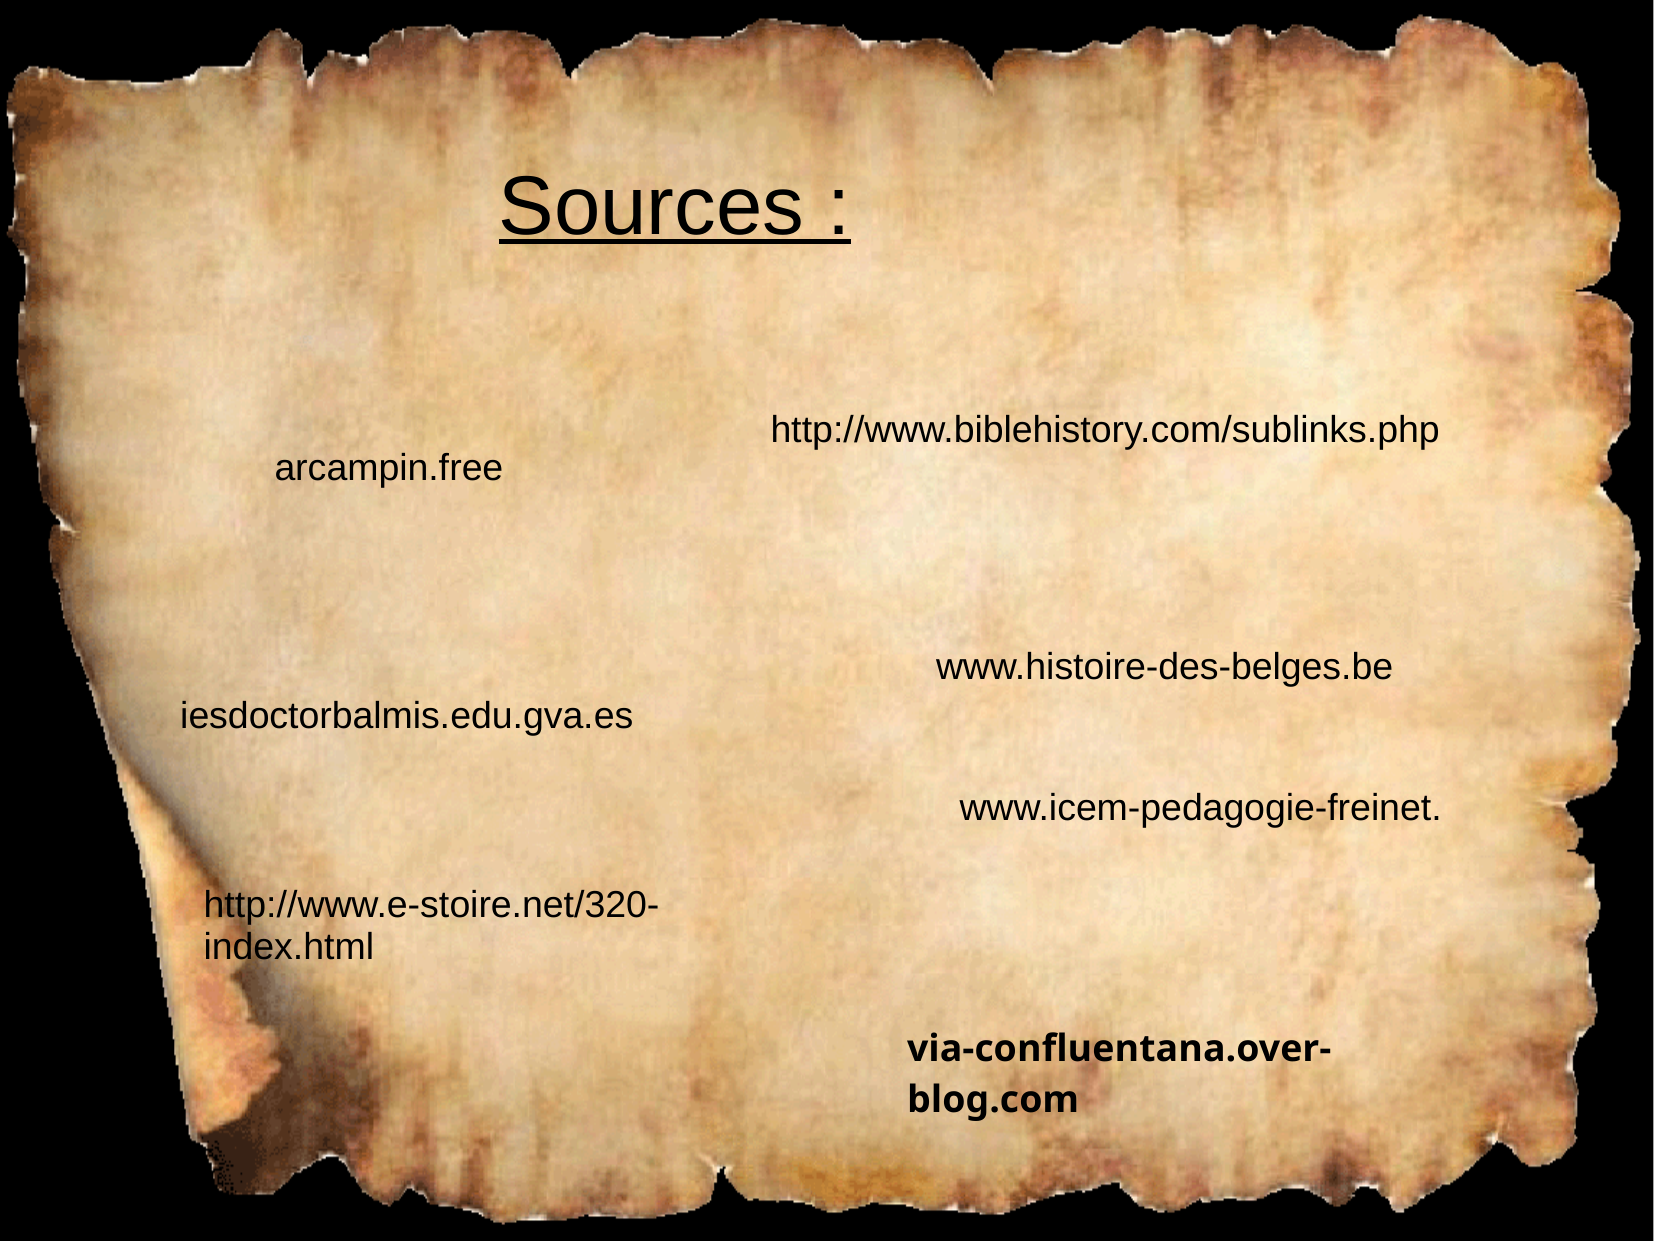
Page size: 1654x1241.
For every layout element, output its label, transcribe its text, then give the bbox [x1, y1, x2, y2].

text_box www.histoire-des-belges.be [921, 637, 1512, 737]
text_box http://www.e-stoire.net/320-index.html [188, 876, 843, 934]
text_box arcampin.free [259, 439, 519, 497]
text_box via-confluentana.over-blog.com [892, 921, 1477, 1078]
text_box iesdoctorbalmis.edu.gva.es [165, 687, 697, 745]
text_box http://www.biblehistory.com/sublinks.php [755, 401, 1595, 459]
text_box Sources : [484, 152, 1052, 260]
picture [0, 0, 1654, 1241]
text_box www.icem-pedagogie-freinet. [944, 779, 1524, 837]
